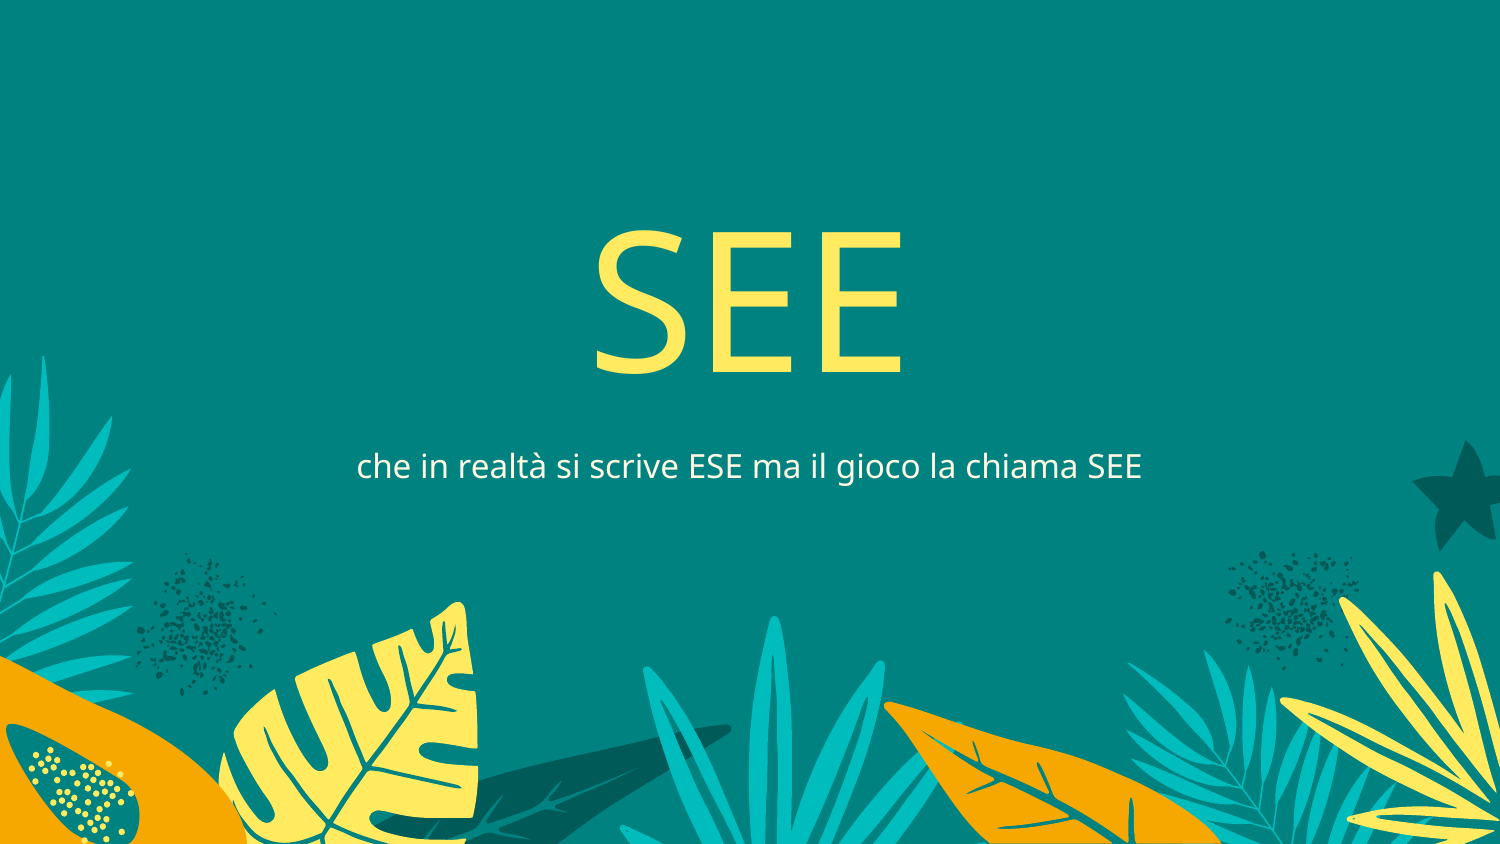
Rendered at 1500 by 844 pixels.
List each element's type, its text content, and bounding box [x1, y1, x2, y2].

title SEE [210, 163, 1290, 424]
picture [116, 538, 291, 713]
picture [1362, 628, 1388, 659]
subtitle che in realtà si scrive ESE ma il gioco la chiama SEE [210, 424, 1290, 506]
picture [1180, 491, 1414, 725]
